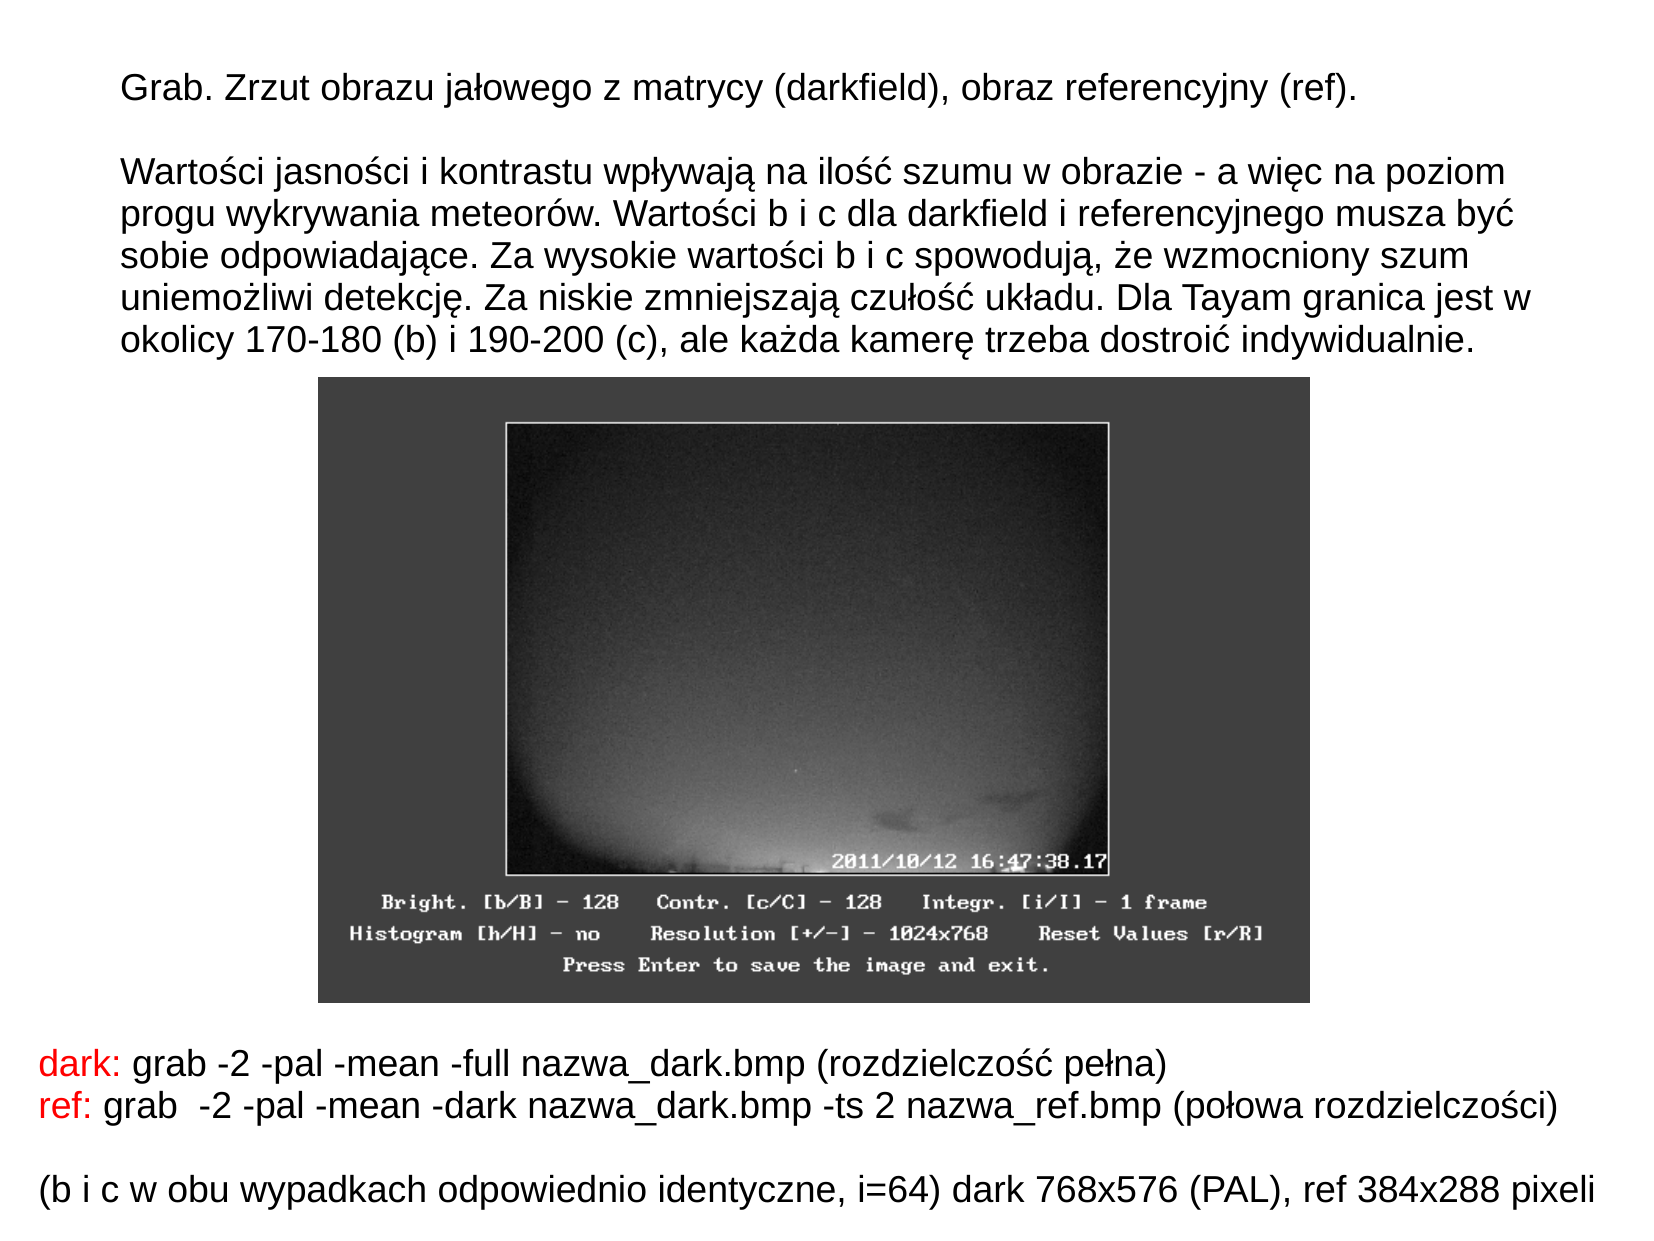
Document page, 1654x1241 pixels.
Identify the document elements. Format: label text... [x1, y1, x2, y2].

text_box dark: grab -2 -pal -mean -full nazwa_dark.bmp (rozdzielczość pełna) ref: grab -2 -pal -mean -dark nazwa_dark.bmp -ts 2 nazwa_ref.bmp (połowa rozdzielczości) (b i c w obu wypadkach odpowiednio identyczne, i=64) dark 768x576 (PAL), ref 384x288 pixeli [23, 1034, 1630, 1218]
picture [318, 377, 1310, 1003]
text_box Grab. Zrzut obrazu jałowego z matrycy (darkfield), obraz referencyjny (ref). Wartości jasności i kontrastu wpływają na ilość szumu w obrazie - a więc na poziom progu wykrywania meteorów. Wartości b i c dla darkfield i referencyjnego musza być sobie odpowiadające. Za wysokie wartości b i c spowodują, że wzmocniony szum uniemożliwi detekcję. Za niskie zmniejszają czułość układu. Dla Tayam granica jest w okolicy 170-180 (b) i 190-200 (c), ale każda kamerę trzeba dostroić indywidualnie. [105, 59, 1548, 369]
